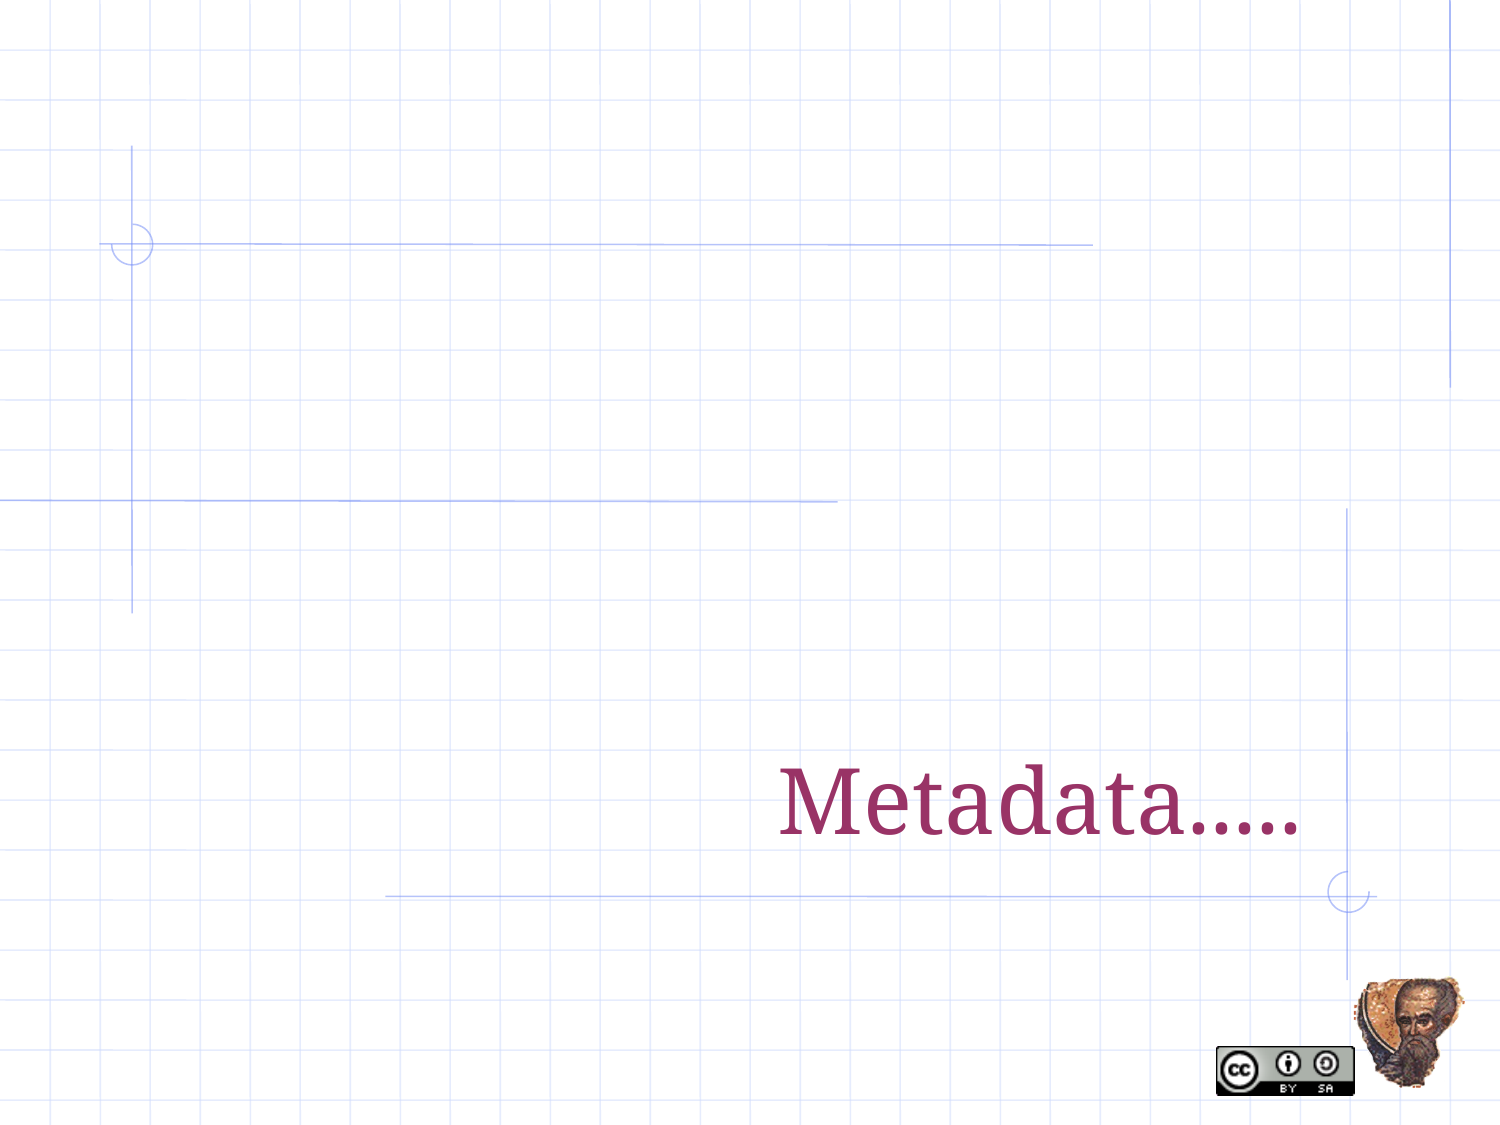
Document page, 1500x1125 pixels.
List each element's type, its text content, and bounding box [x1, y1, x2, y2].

title Metadata..... [777, 740, 1309, 873]
picture [1216, 976, 1465, 1096]
